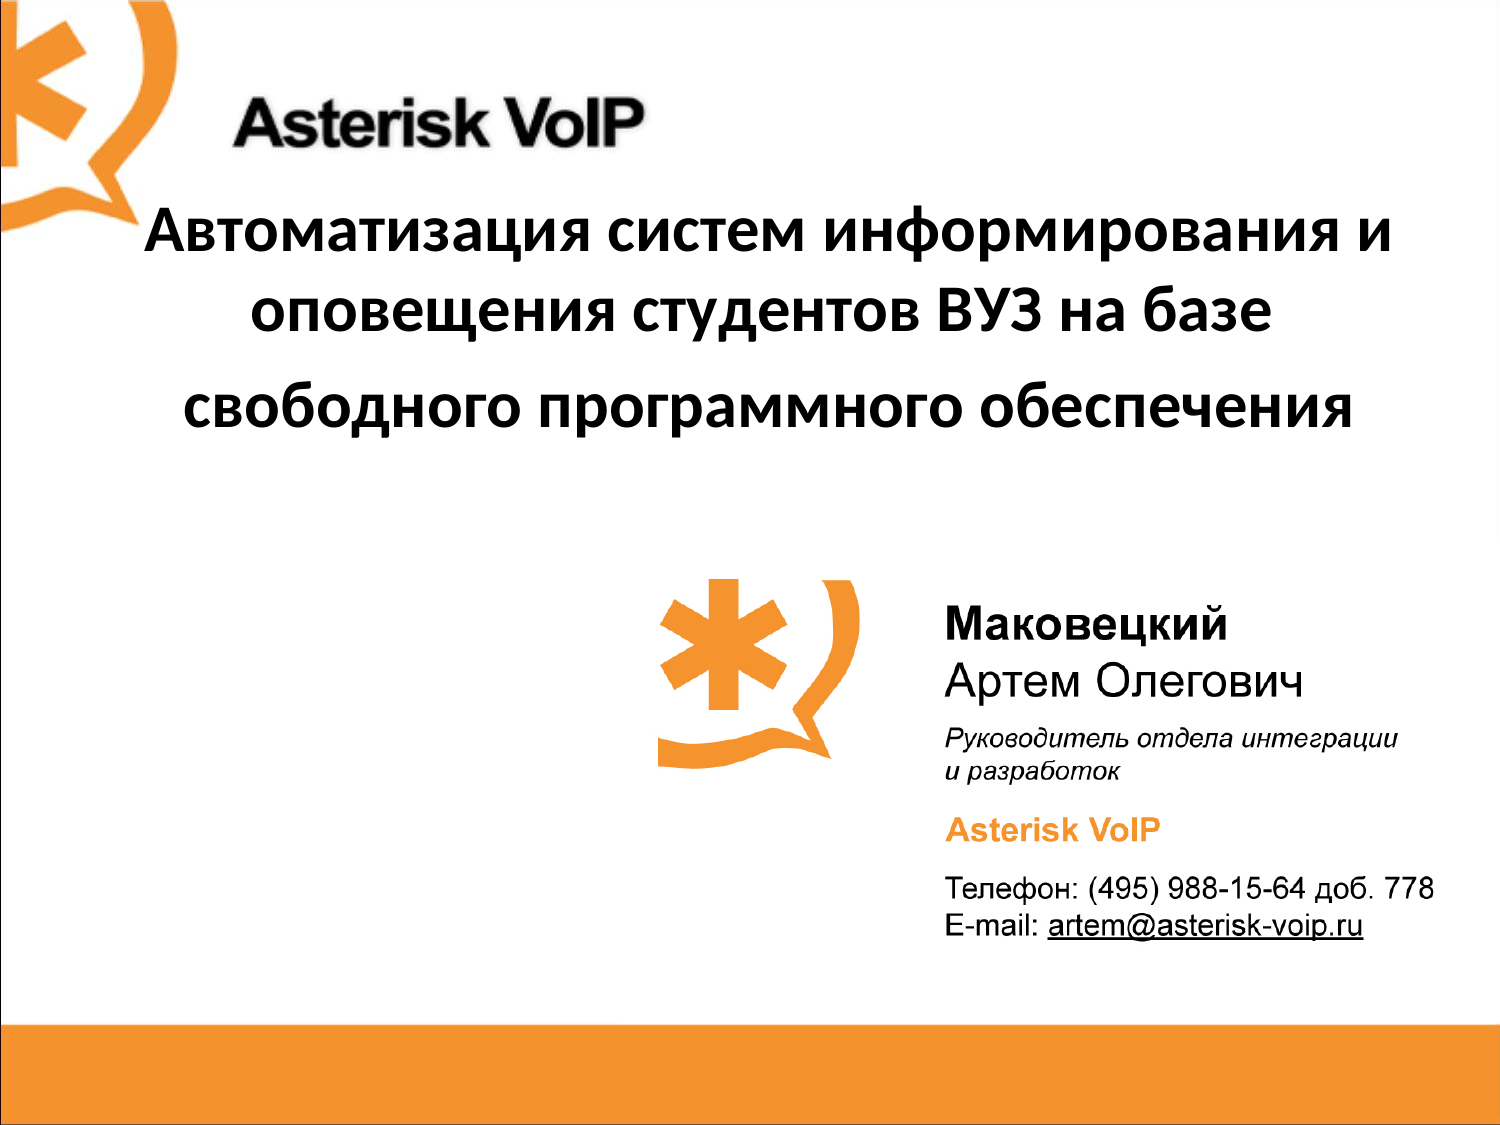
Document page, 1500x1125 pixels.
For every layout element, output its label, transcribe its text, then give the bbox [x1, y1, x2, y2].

text_box Автоматизация систем информирования и оповещения студентов ВУЗ на базе свободного программного обеспечения [88, 177, 1452, 709]
picture [0, 0, 1500, 1125]
